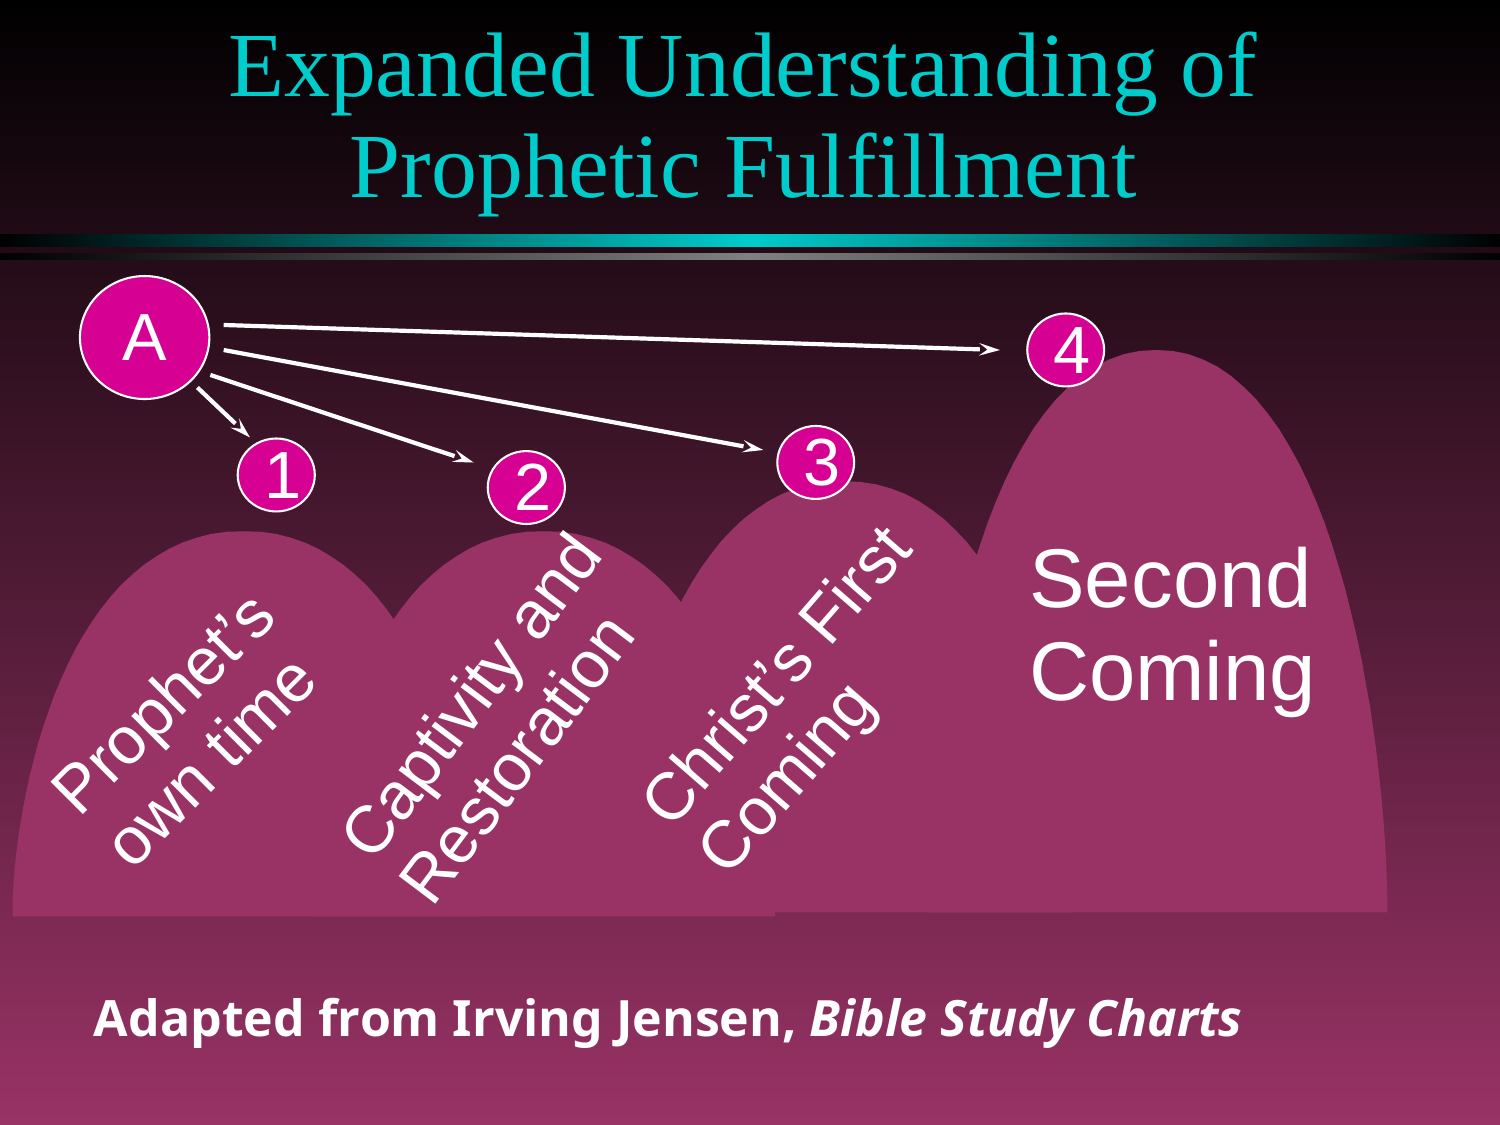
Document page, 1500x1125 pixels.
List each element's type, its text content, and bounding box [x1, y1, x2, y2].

text_box [31, 531, 268, 769]
text_box A [79, 276, 210, 400]
text_box Second Coming [1014, 524, 1384, 727]
text_box Captivity and Restoration [309, 435, 733, 934]
text_box 4 [1027, 313, 1105, 387]
title Expanded Understanding of Prophetic Fulfillment [99, 6, 1388, 225]
text_box Christ’s First Coming [609, 462, 983, 905]
text_box [455, 349, 1388, 917]
text_box Prophet’s own time [20, 520, 388, 898]
list Adapted from Irving Jensen, Bible Study Charts [78, 975, 1329, 1063]
text_box 2 [487, 451, 565, 524]
text_box 1 [237, 438, 315, 512]
text_box [12, 531, 537, 917]
text_box 3 [777, 425, 855, 499]
